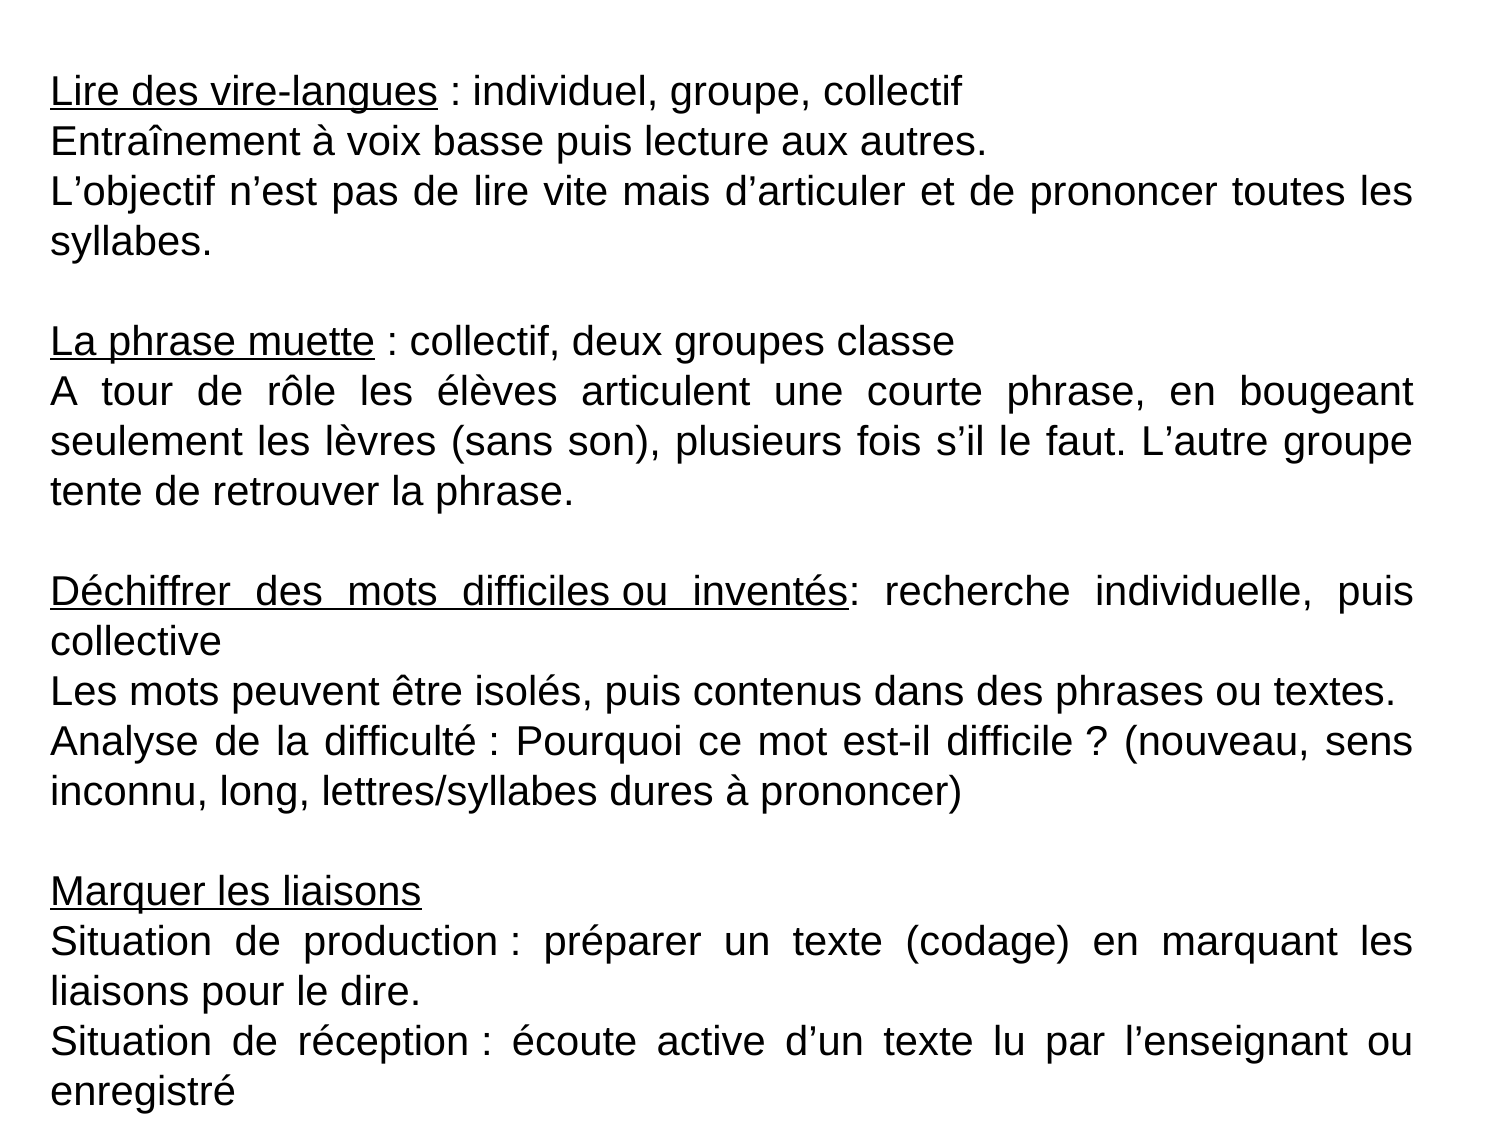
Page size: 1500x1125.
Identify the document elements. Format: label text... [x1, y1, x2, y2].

text_box Lire des vire-langues : individuel, groupe, collectif Entraînement à voix basse puis lecture aux autres. L’objectif n’est pas de lire vite mais d’articuler et de prononcer toutes les syllabes. La phrase muette : collectif, deux groupes classe A tour de rôle les élèves articulent une courte phrase, en bougeant seulement les lèvres (sans son), plusieurs fois s’il le faut. L’autre groupe tente de retrouver la phrase. Déchiffrer des mots difficiles ou inventés: recherche individuelle, puis collective Les mots peuvent être isolés, puis contenus dans des phrases ou textes. Analyse de la difficulté : Pourquoi ce mot est-il difficile ? (nouveau, sens inconnu, long, lettres/syllabes dures à prononcer) Marquer les liaisons Situation de production : préparer un texte (codage) en marquant les liaisons pour le dire. Situation de réception : écoute active d’un texte lu par l’enseignant ou enregistré [35, 23, 1430, 1125]
